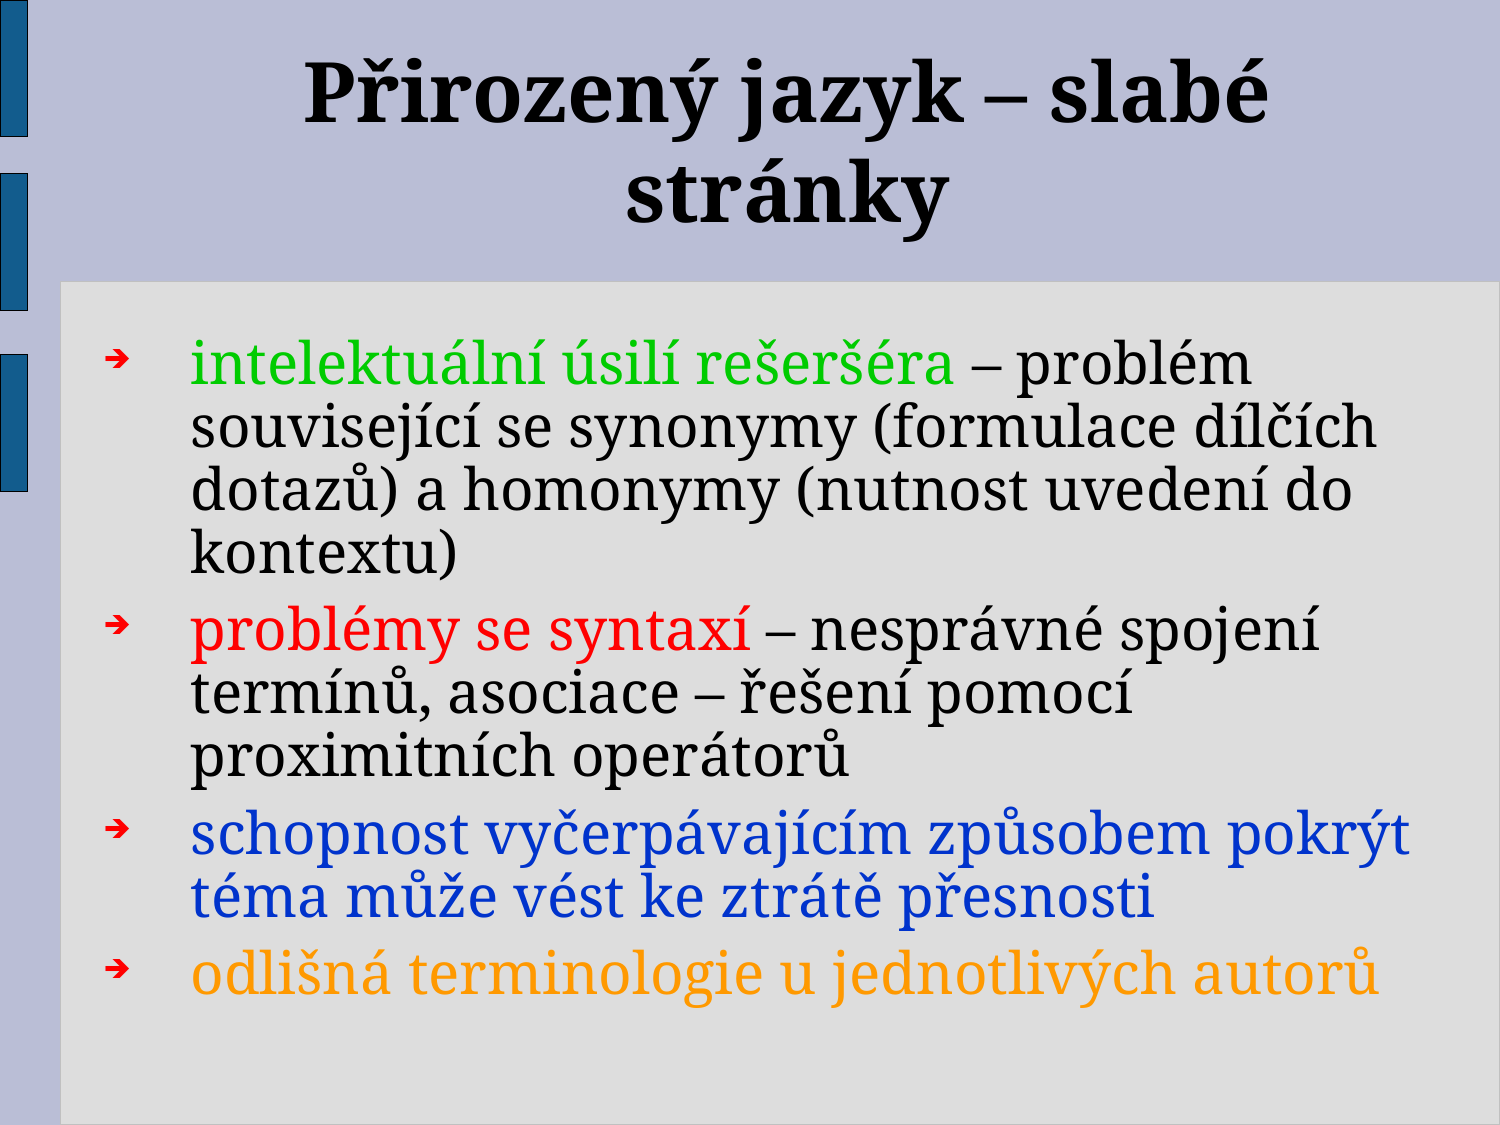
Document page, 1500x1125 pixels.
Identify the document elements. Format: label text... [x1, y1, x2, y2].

list intelektuální úsilí rešeršéra – problém související se synonymy (formulace dílčích dotazů) a homonymy (nutnost uvedení do kontextu) problémy se syntaxí – nesprávné spojení termínů, asociace – řešení pomocí proximitních operátorů schopnost vyčerpávajícím způsobem pokrýt téma může vést ke ztrátě přesnosti odlišná terminologie u jednotlivých autorů [88, 326, 1477, 1070]
title Přirozený jazyk – slabé stránky [150, 31, 1426, 248]
